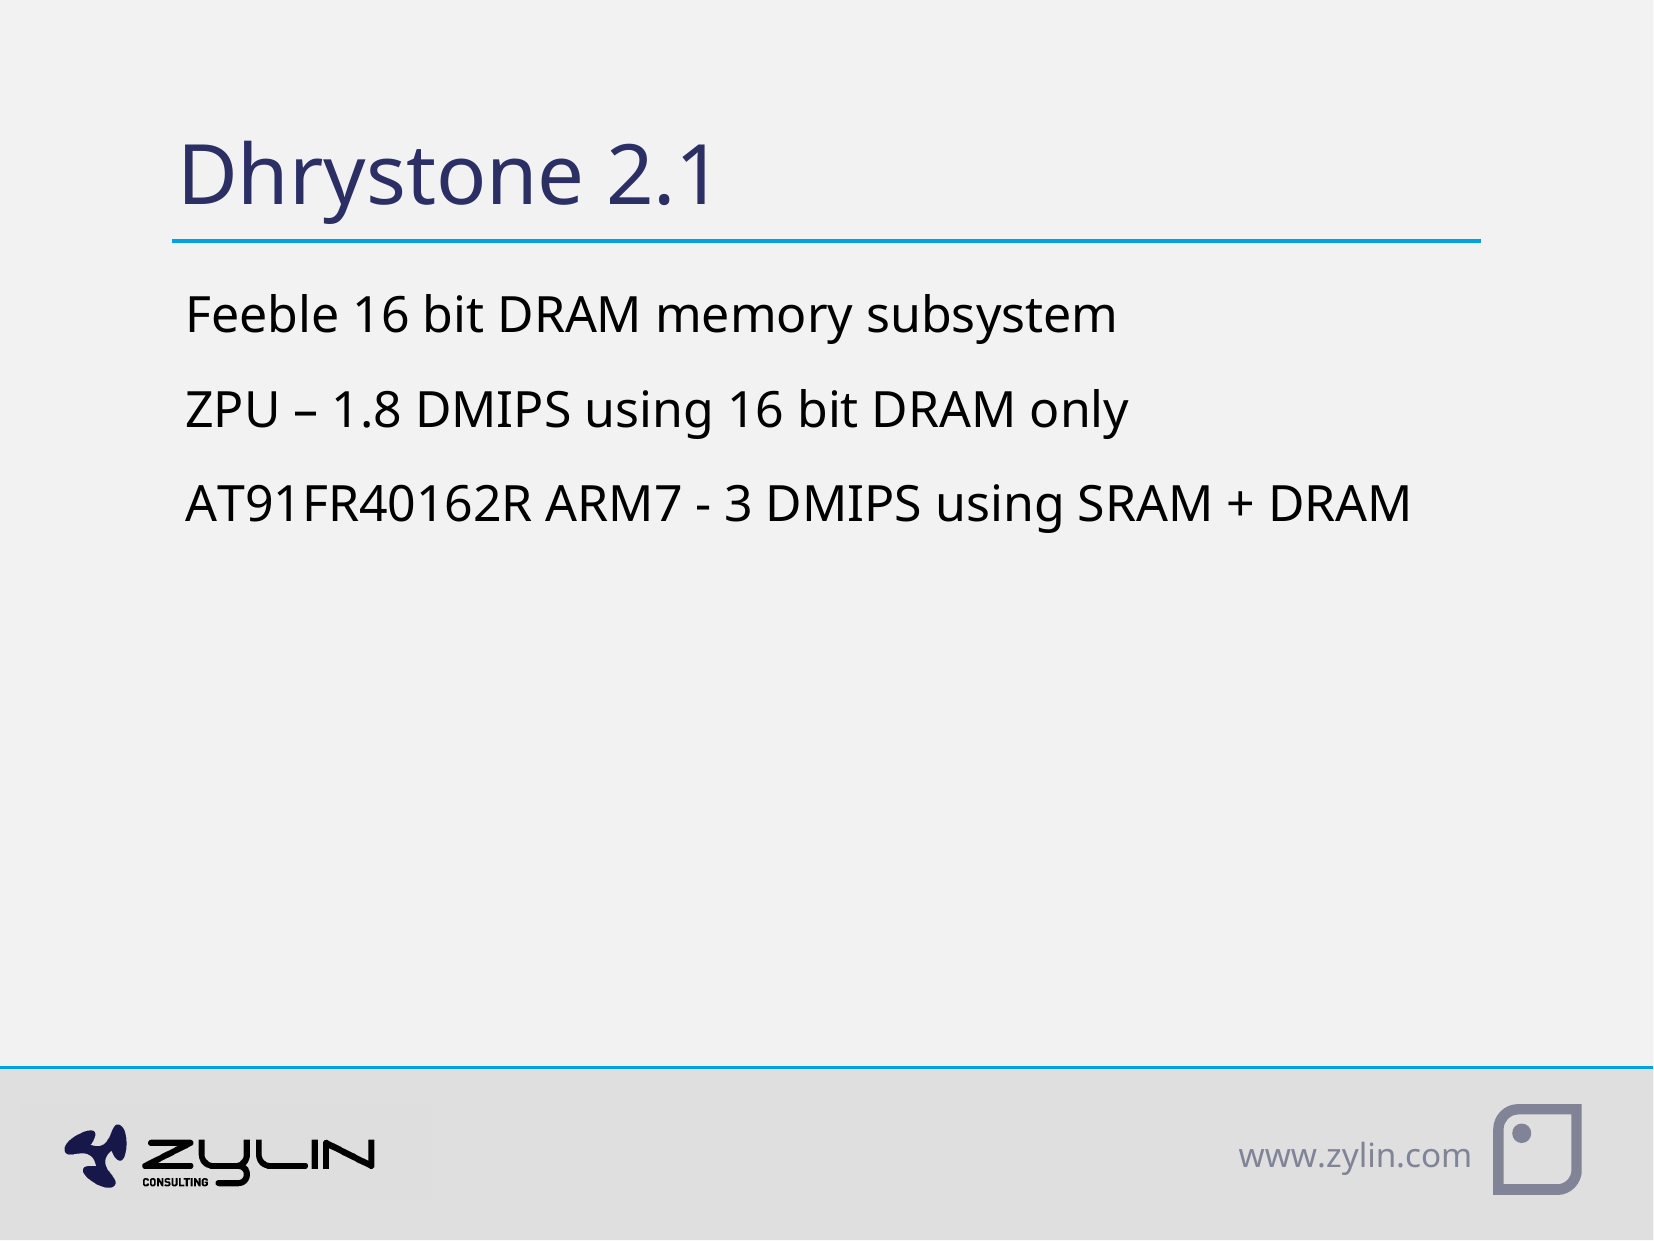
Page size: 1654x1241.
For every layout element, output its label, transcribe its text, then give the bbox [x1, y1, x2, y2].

title Dhrystone 2.1 [177, 122, 1493, 223]
picture [20, 1104, 432, 1200]
list Feeble 16 bit DRAM memory subsystem ZPU – 1.8 DMIPS using 16 bit DRAM only AT91FR40162R ARM7 - 3 DMIPS using SRAM + DRAM [167, 280, 1495, 1052]
